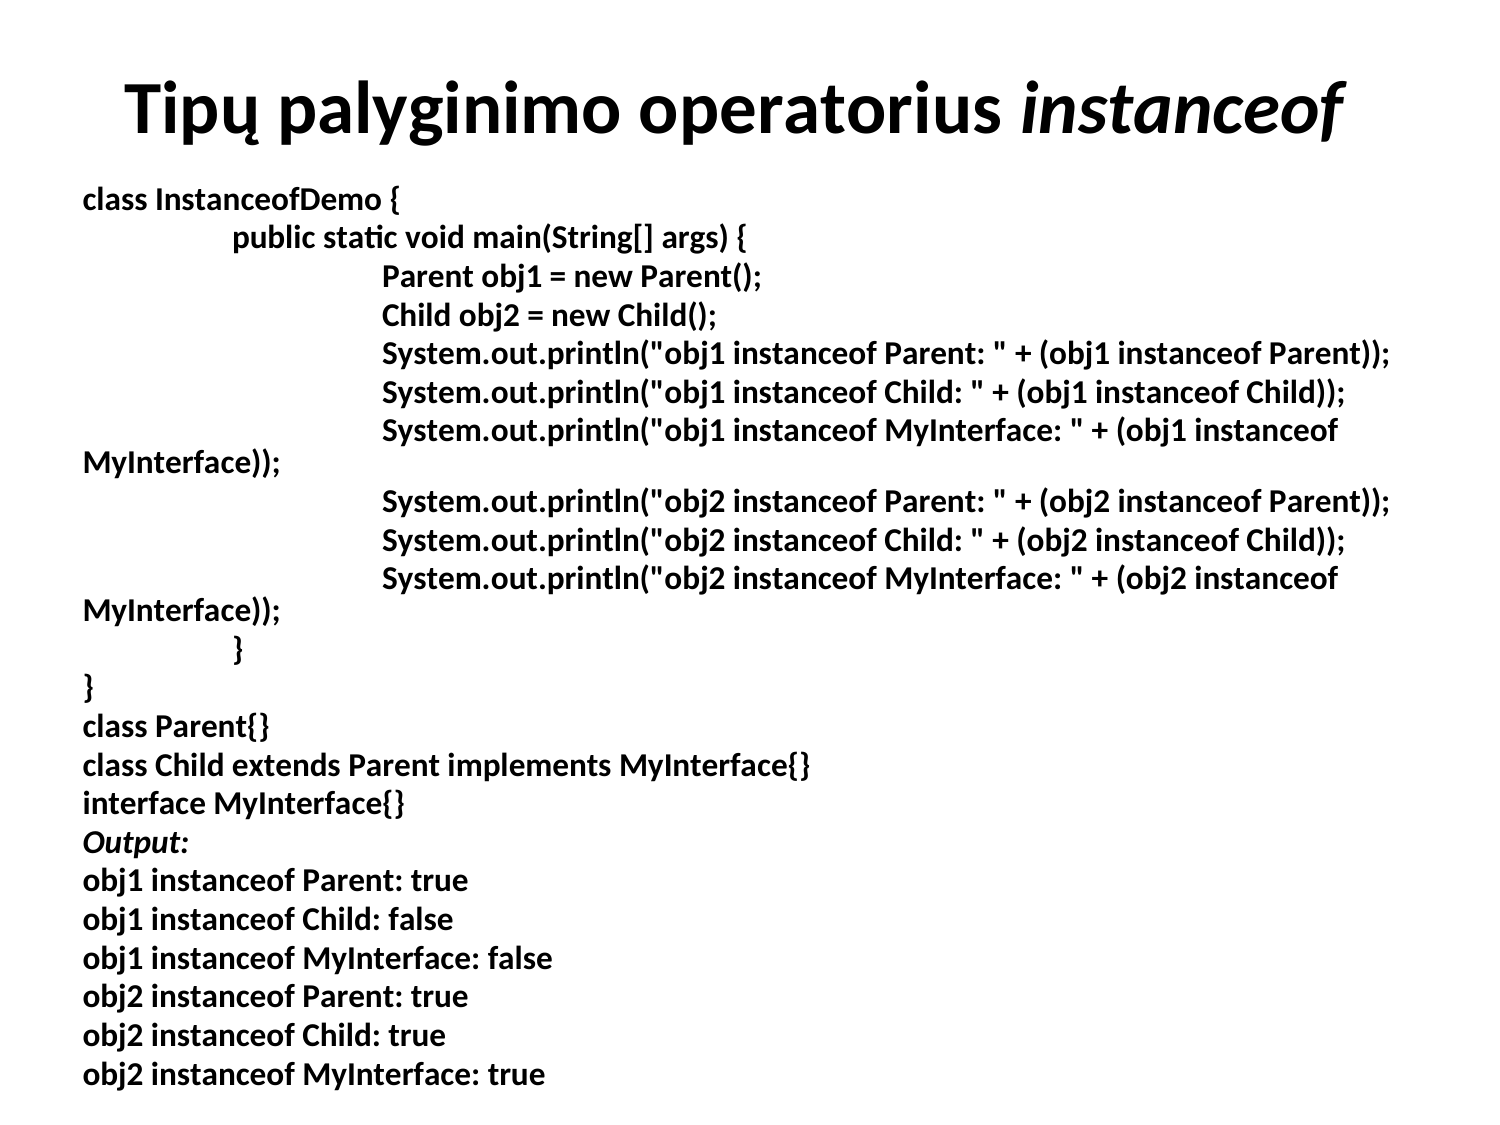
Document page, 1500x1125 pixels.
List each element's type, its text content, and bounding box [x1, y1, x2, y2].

text_box Tipų palyginimo operatorius instanceof [67, 29, 1418, 177]
text_box class InstanceofDemo { public static void main(String[] args) { Parent obj1 = new Parent(); Child obj2 = new Child(); System.out.println("obj1 instanceof Parent: " + (obj1 instanceof Parent)); System.out.println("obj1 instanceof Child: " + (obj1 instanceof Child)); System.out.println("obj1 instanceof MyInterface: " + (obj1 instanceof MyInterface)); System.out.println("obj2 instanceof Parent: " + (obj2 instanceof Parent)); System.out.println("obj2 instanceof Child: " + (obj2 instanceof Child)); System.out.println("obj2 instanceof MyInterface: " + (obj2 instanceof MyInterface)); } } class Parent{} class Child extends Parent implements MyInterface{} interface MyInterface{} Output: obj1 instanceof Parent: true obj1 instanceof Child: false obj1 instanceof MyInterface: false obj2 instanceof Parent: true obj2 instanceof Child: true obj2 instanceof MyInterface: true [67, 177, 1418, 1036]
